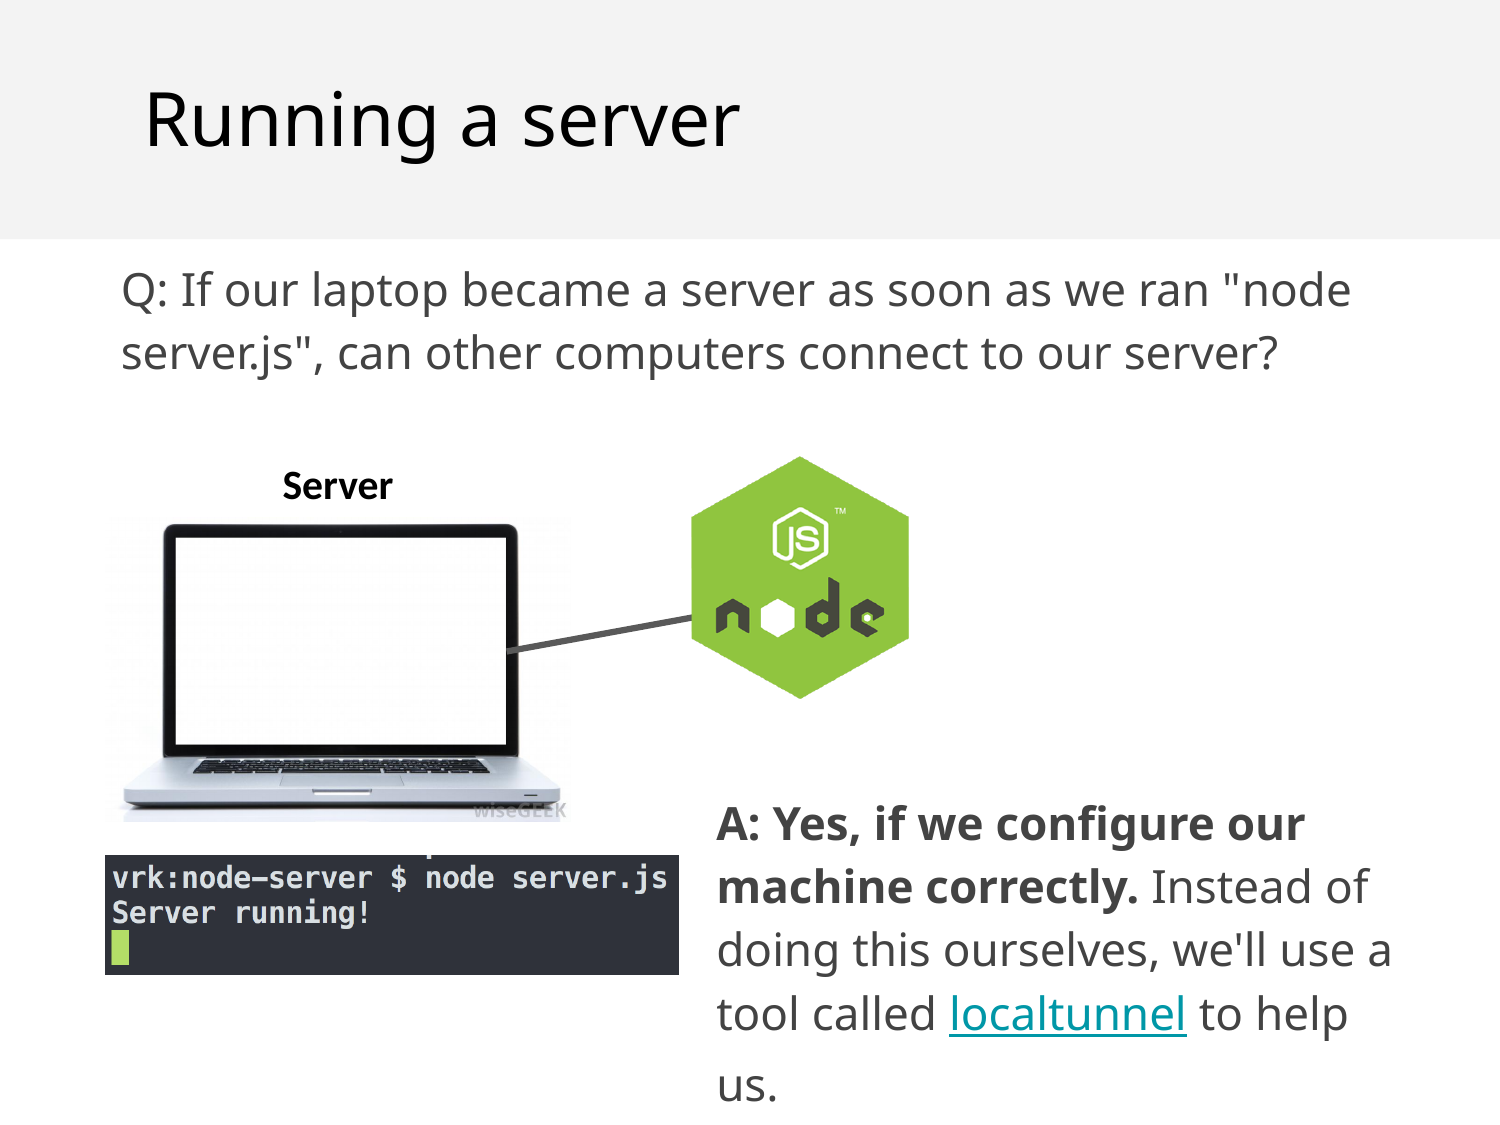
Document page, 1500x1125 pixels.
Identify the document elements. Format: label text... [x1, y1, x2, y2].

text_box Server [215, 426, 461, 540]
picture [105, 517, 571, 822]
picture [105, 855, 679, 975]
title Running a server [128, 56, 1372, 183]
list A: Yes, if we configure our machine correctly. Instead of doing this ourselves, we'll use a tool called localtunnel to help us. [701, 770, 1435, 1083]
list Q: If our laptop became a server as soon as we ran "node server.js", can other computers connect to our server? [105, 237, 1396, 397]
picture [674, 453, 924, 703]
